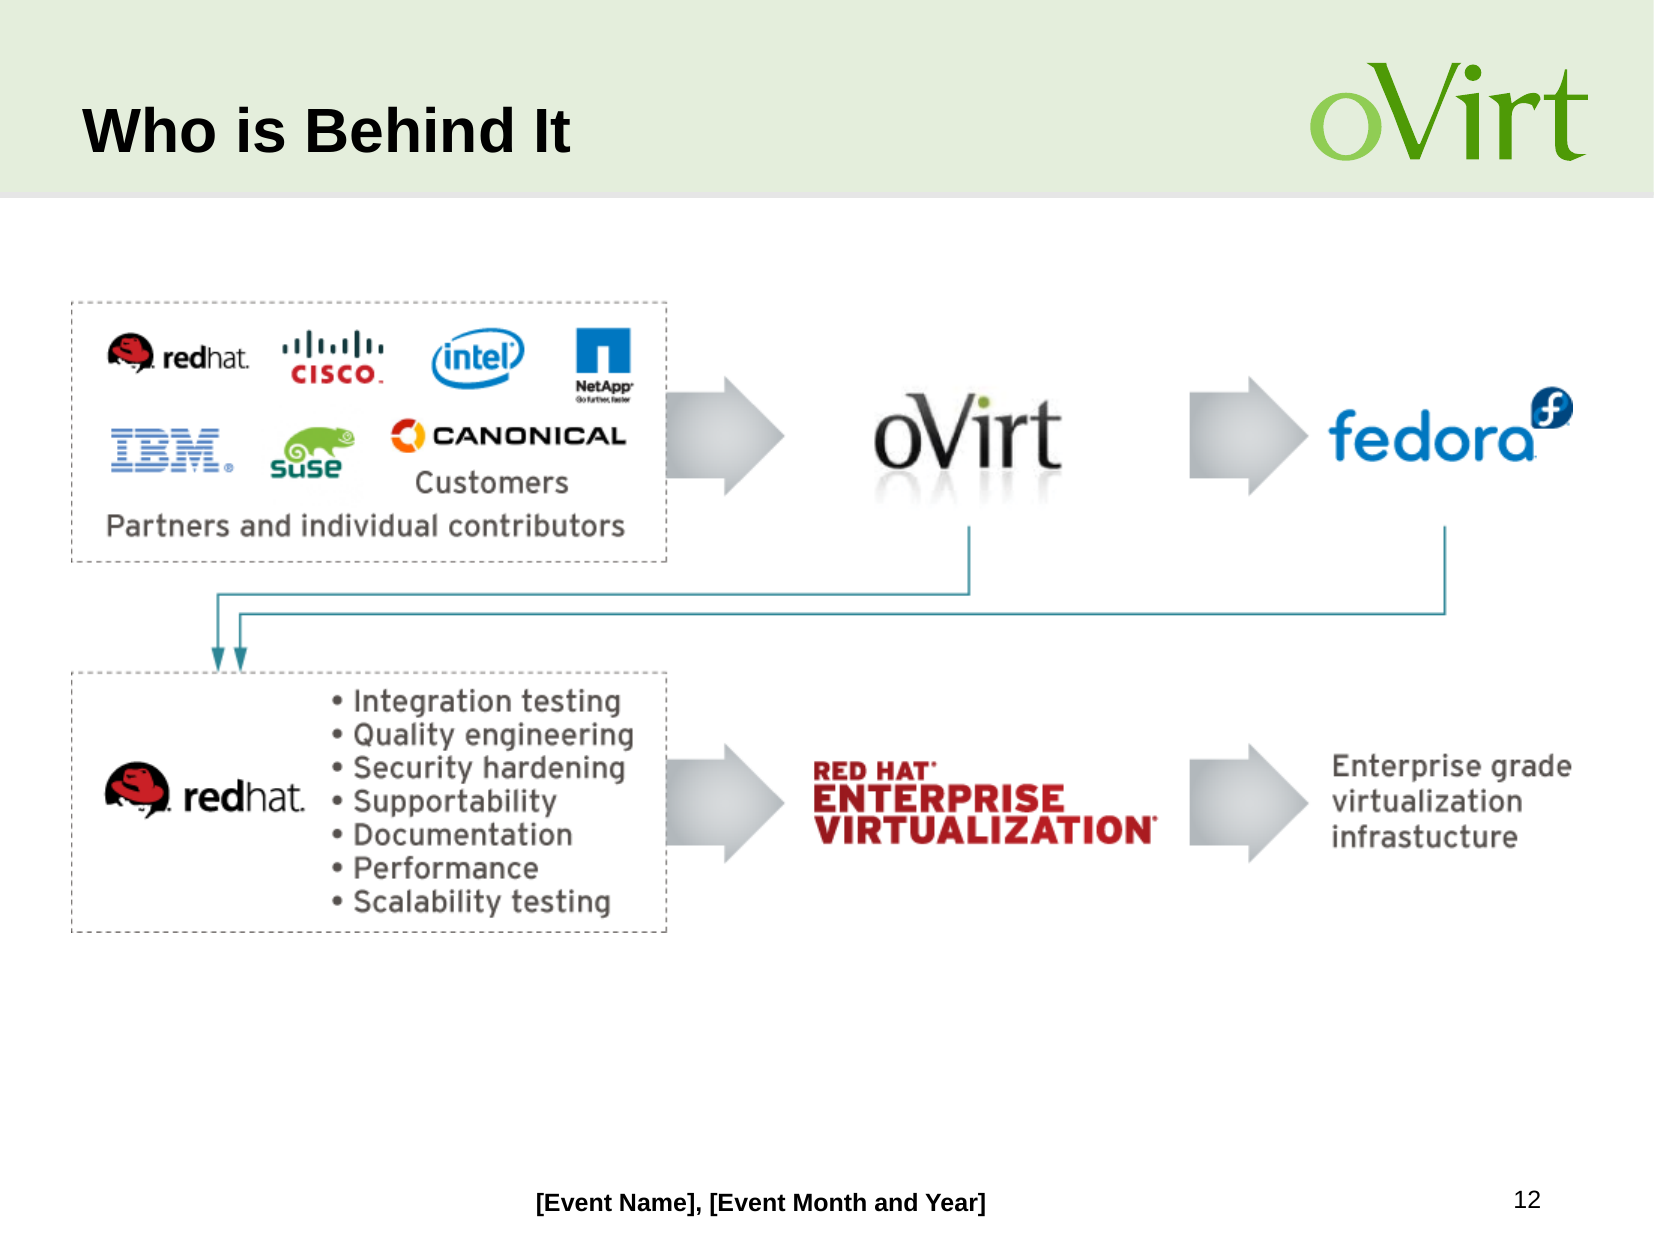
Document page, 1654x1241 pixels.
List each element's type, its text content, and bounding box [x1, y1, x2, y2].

picture [71, 298, 1573, 933]
title Who is Behind It [82, 37, 1571, 226]
